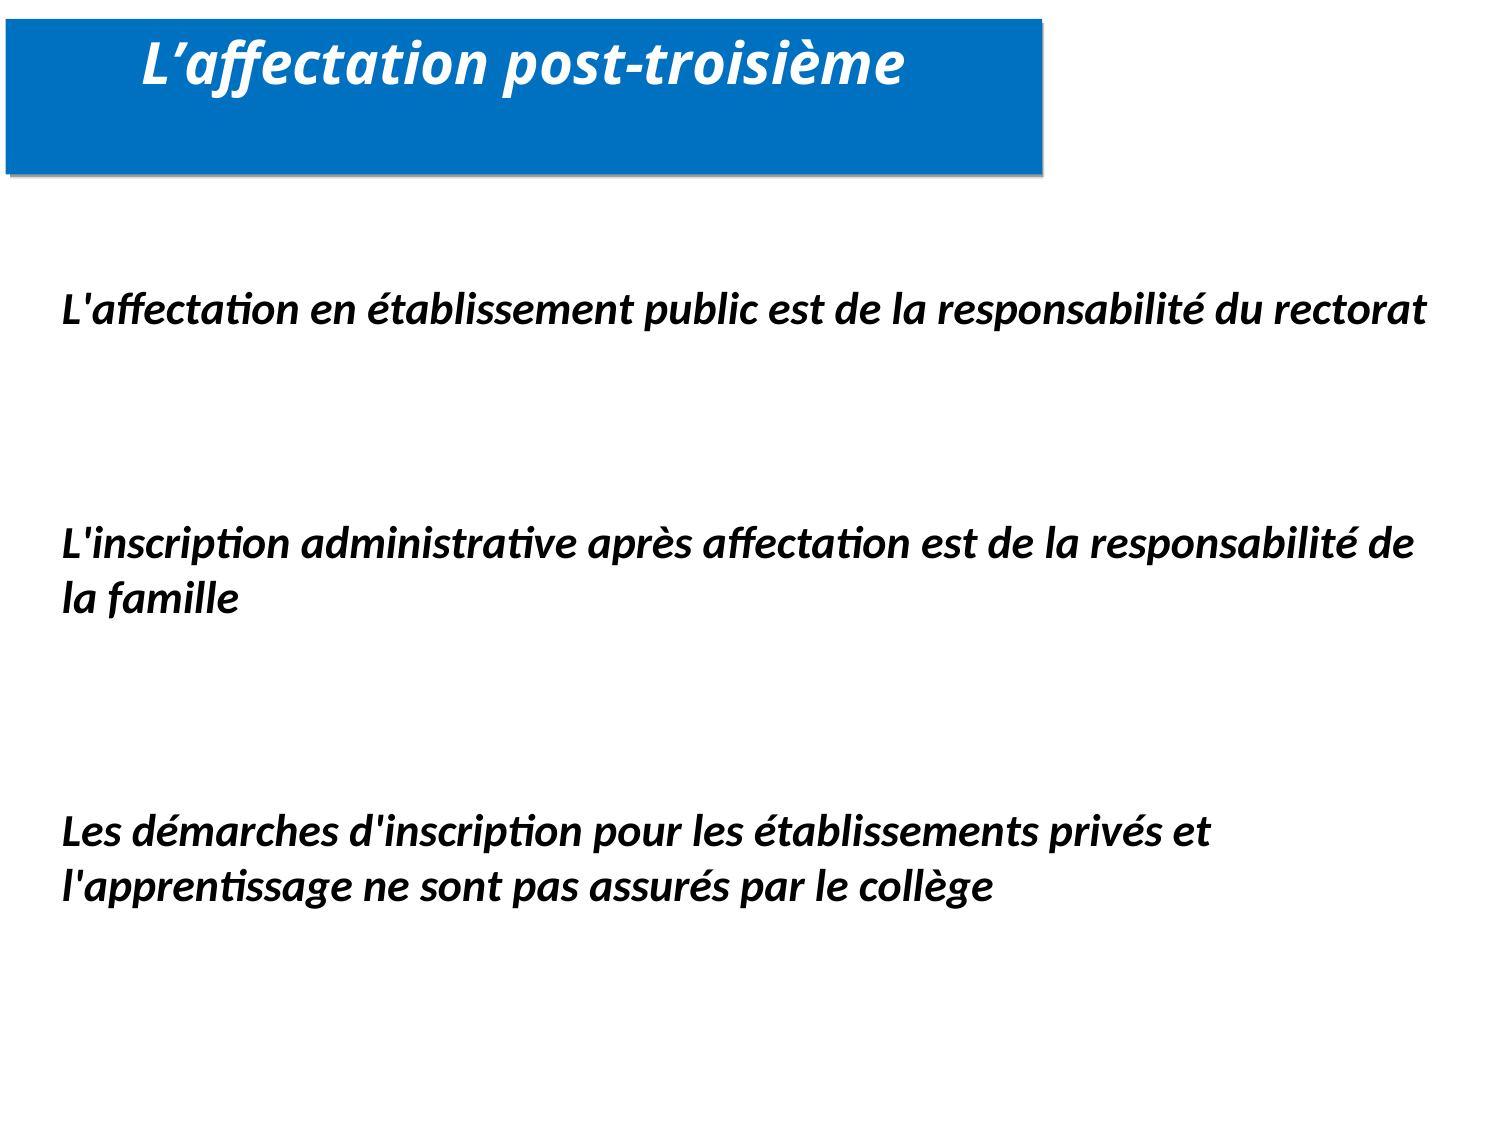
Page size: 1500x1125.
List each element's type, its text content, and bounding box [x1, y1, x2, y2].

text_box L'affectation en établissement public est de la responsabilité du rectorat L'inscription administrative après affectation est de la responsabilité de la famille Les démarches d'inscription pour les établissements privés et l'apprentissage ne sont pas assurés par le collège [47, 271, 1453, 1070]
text_box L’affectation post-troisième [5, 18, 1043, 175]
